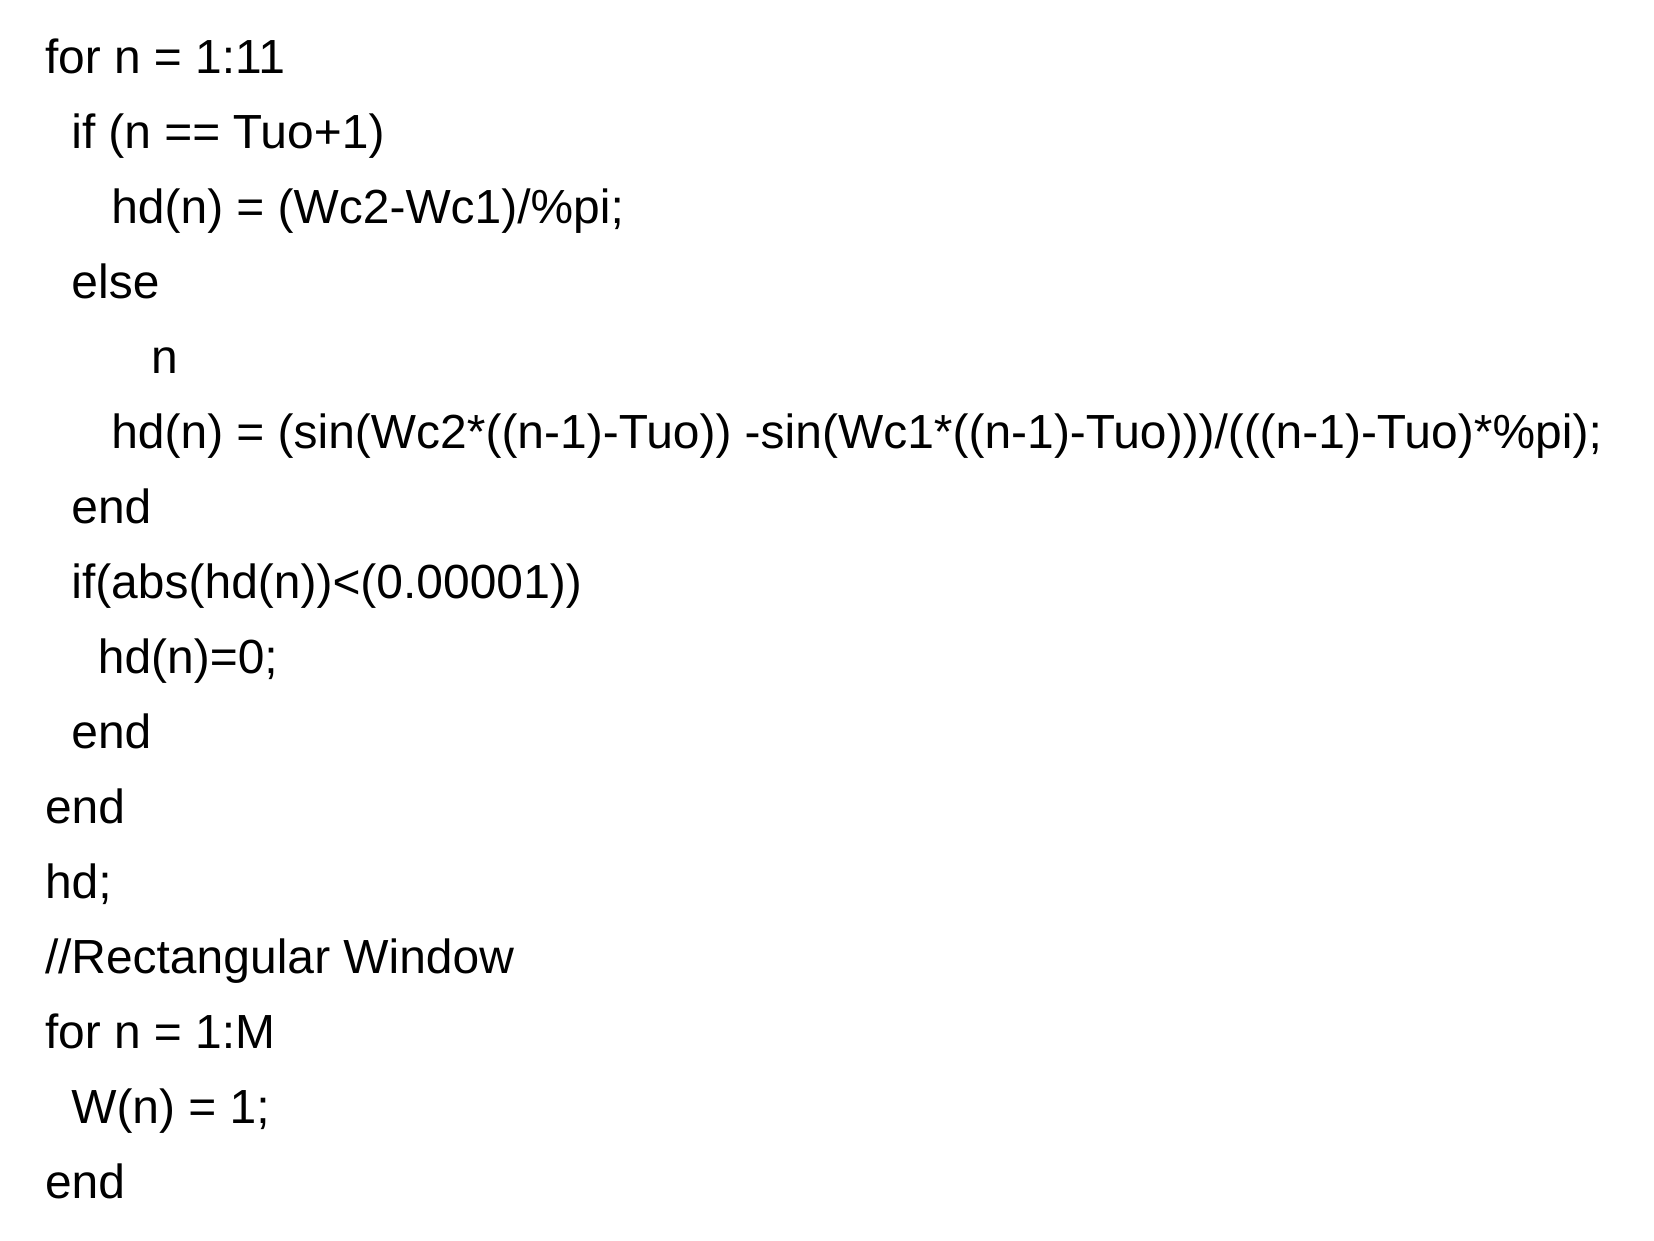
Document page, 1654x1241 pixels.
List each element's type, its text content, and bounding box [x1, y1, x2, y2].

list for n = 1:11 if (n == Tuo+1) hd(n) = (Wc2-Wc1)/%pi; else n hd(n) = (sin(Wc2*((n-1)-Tuo)) -sin(Wc1*((n-1)-Tuo)))/(((n-1)-Tuo)*%pi); end if(abs(hd(n))<(0.00001)) hd(n)=0; end end hd; //Rectangular Window for n = 1:M W(n) = 1; end [45, 30, 1621, 1216]
